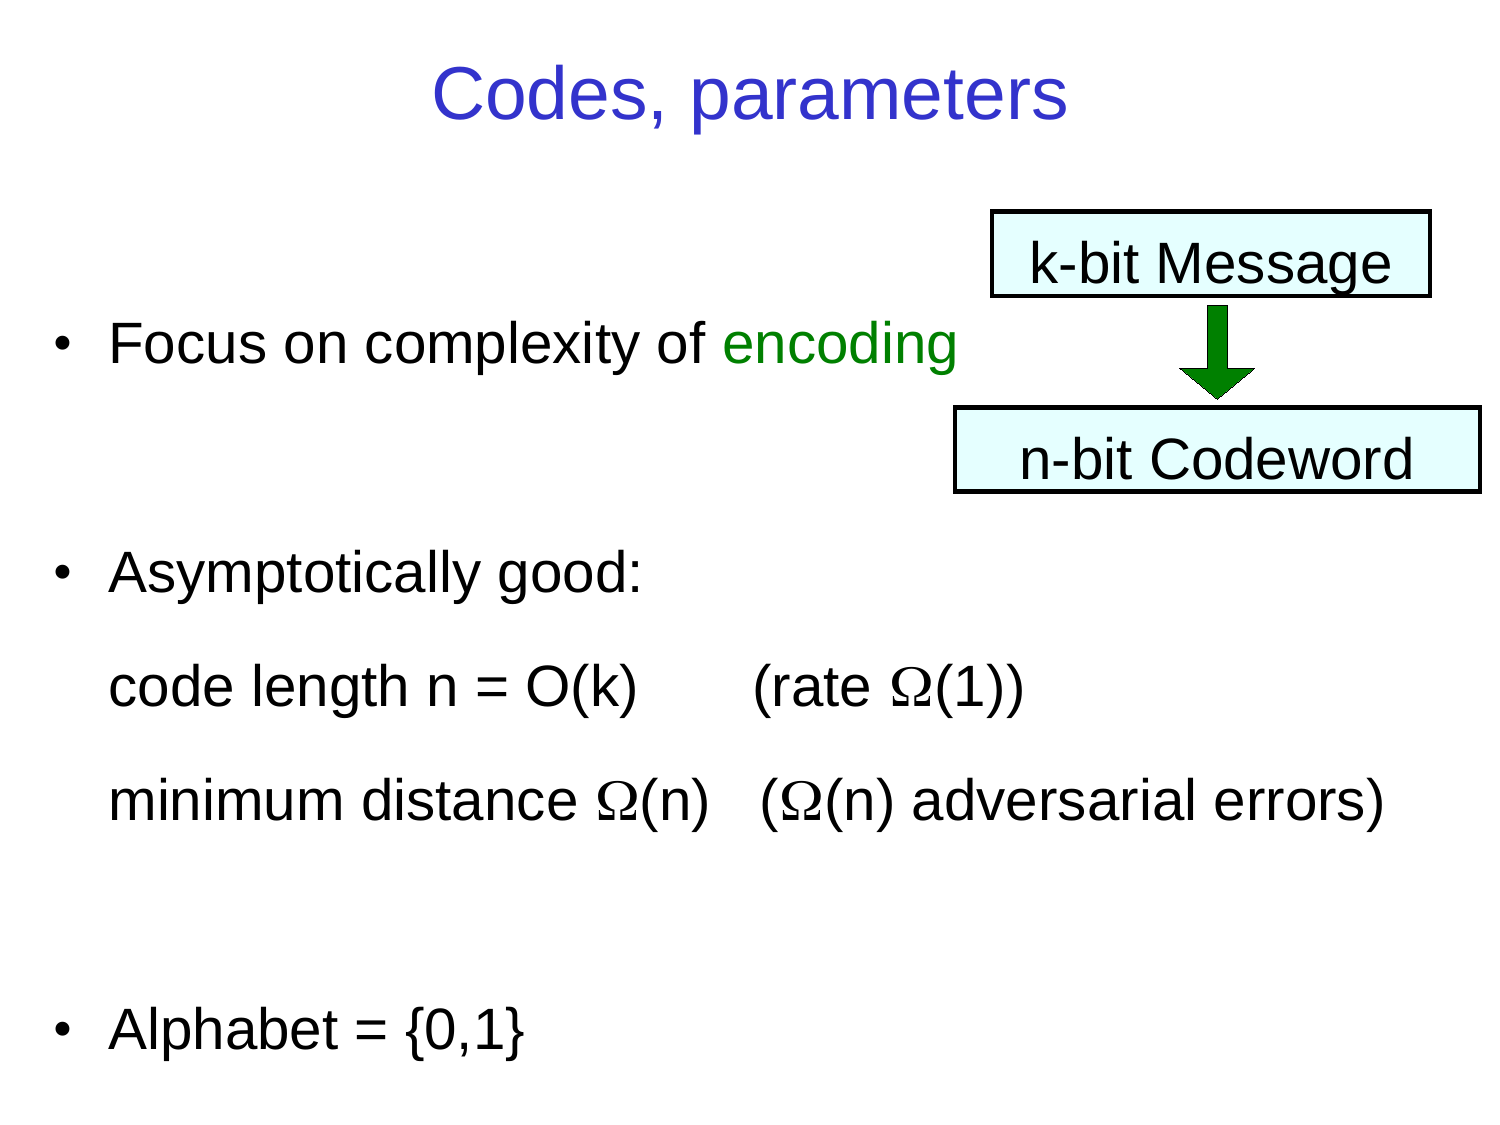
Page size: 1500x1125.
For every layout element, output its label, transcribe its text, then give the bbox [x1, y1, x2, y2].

title Codes, parameters [0, 0, 1500, 188]
text_box k-bit Message [992, 211, 1431, 296]
text_box n-bit Codeword [954, 407, 1480, 492]
list Focus on complexity of encoding Asymptotically good: code length n = O(k) (rate (1)) minimum distance (n) ((n) adversarial errors) Alphabet = {0,1} [37, 188, 1500, 1125]
text_box [1179, 305, 1255, 400]
